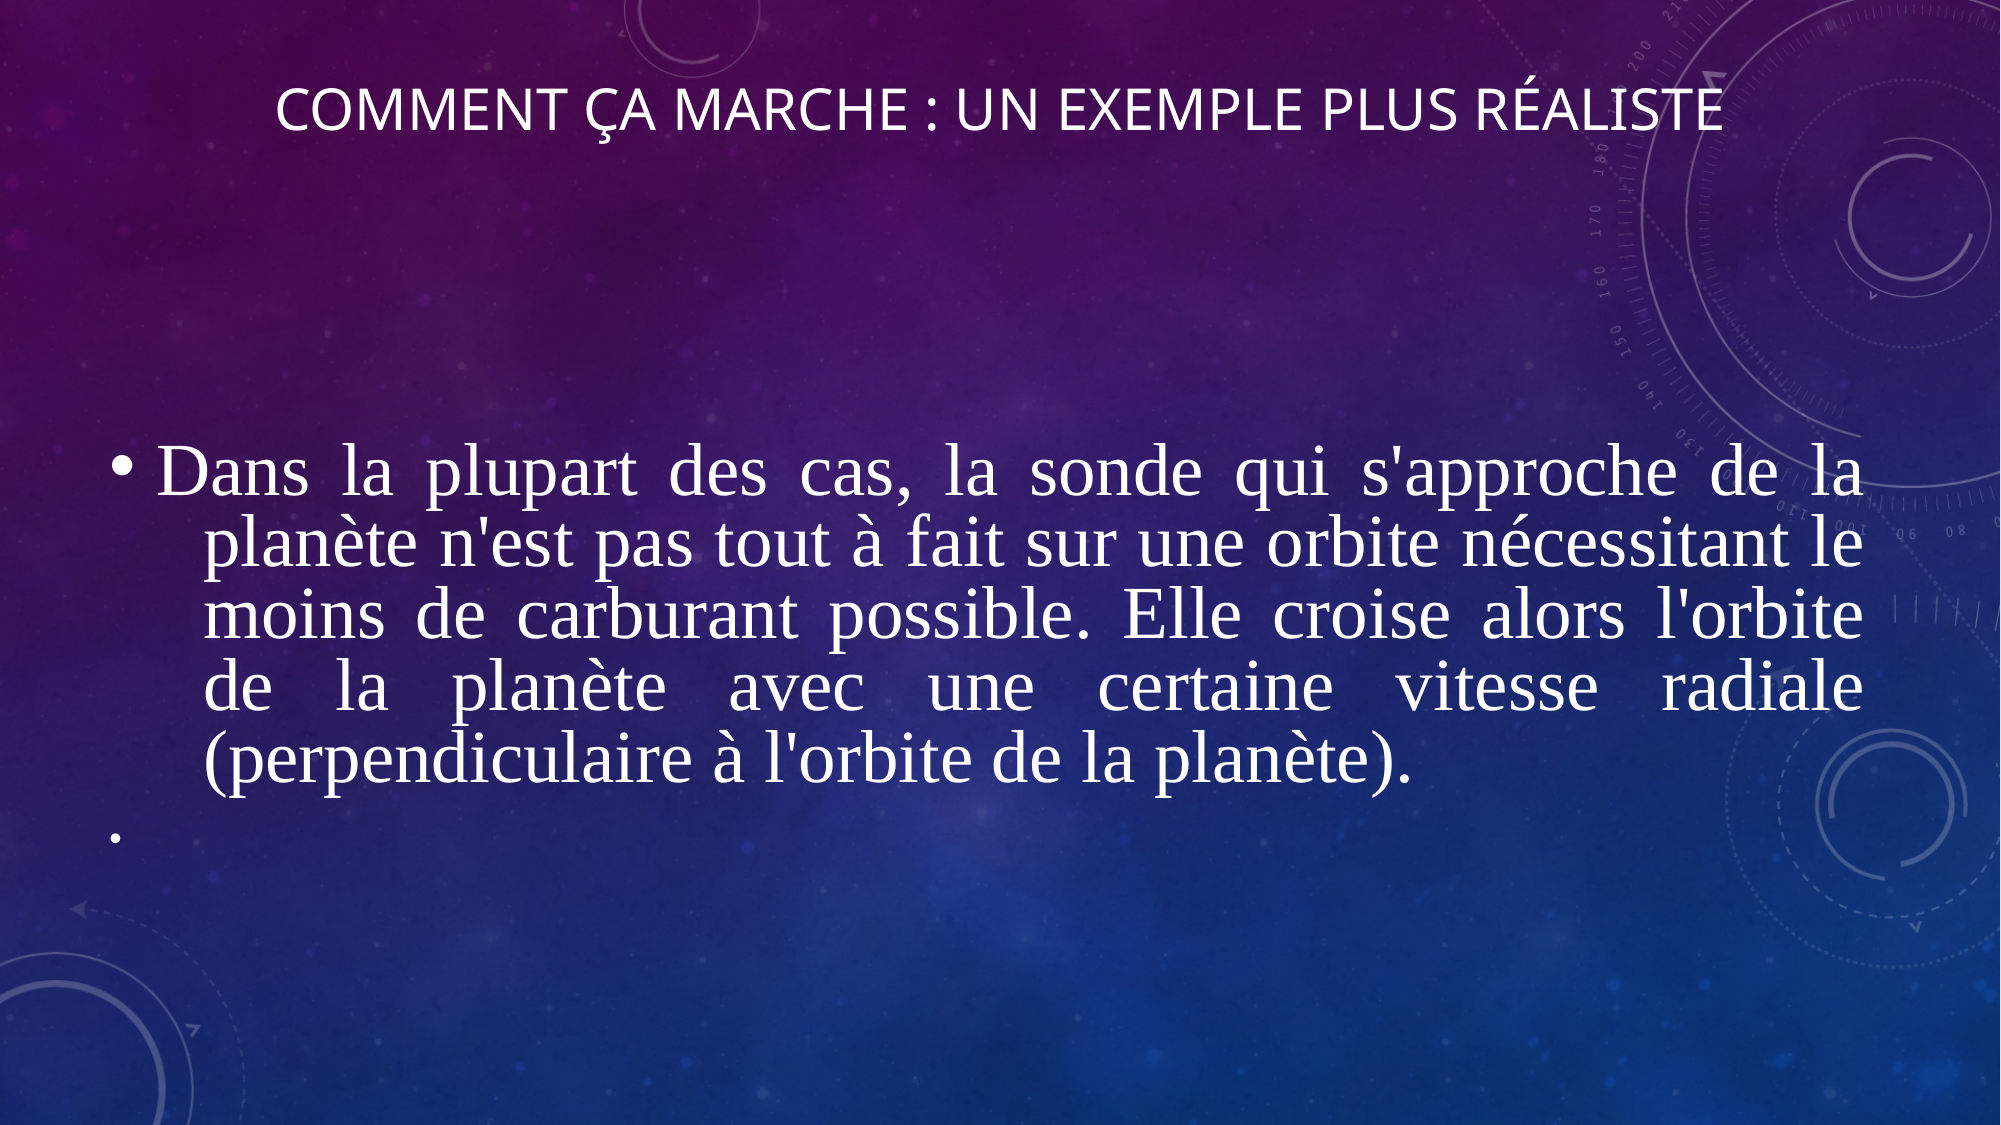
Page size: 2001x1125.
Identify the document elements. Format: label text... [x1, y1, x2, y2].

list Dans la plupart des cas, la sonde qui s'approche de la planète n'est pas tout à fait sur une orbite nécessitant le moins de carburant possible. Elle croise alors l'orbite de la planète avec une certaine vitesse radiale (perpendiculaire à l'orbite de la planète). [94, 154, 1889, 1125]
title Comment ça marche : Un exemple plus réaliste [259, 38, 1865, 154]
